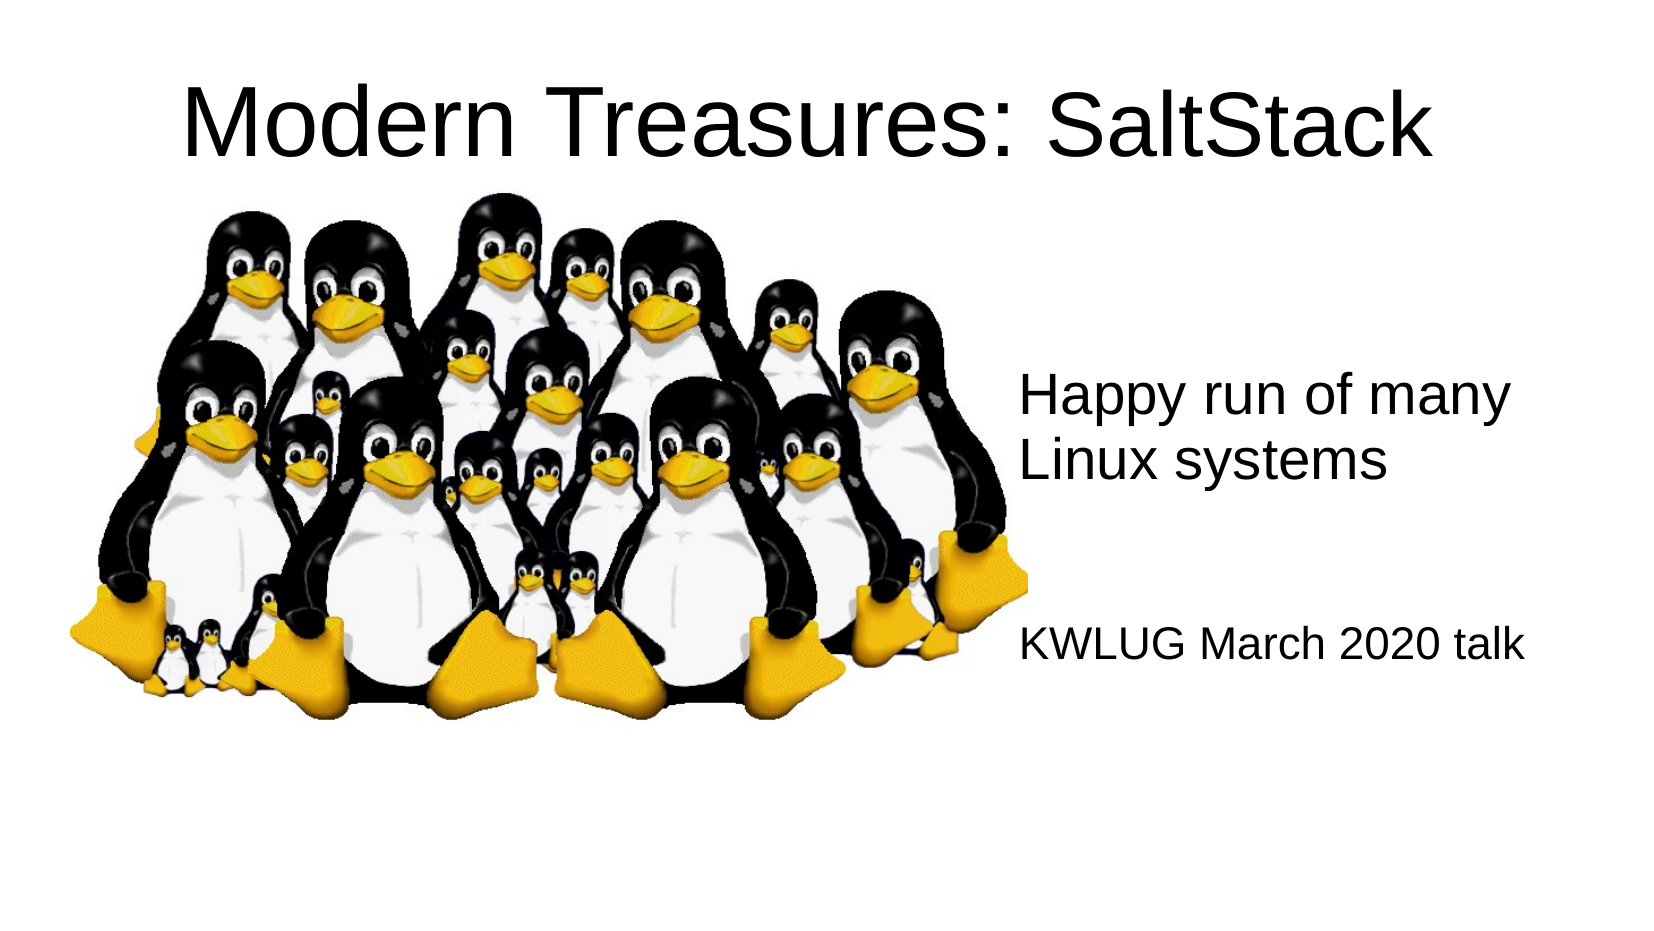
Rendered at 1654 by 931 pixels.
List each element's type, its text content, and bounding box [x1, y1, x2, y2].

text_box Happy run of many Linux systems KWLUG March 2020 talk [1003, 354, 1571, 768]
picture [70, 141, 1028, 738]
text_box Modern Treasures: SaltStack [165, 59, 1512, 189]
